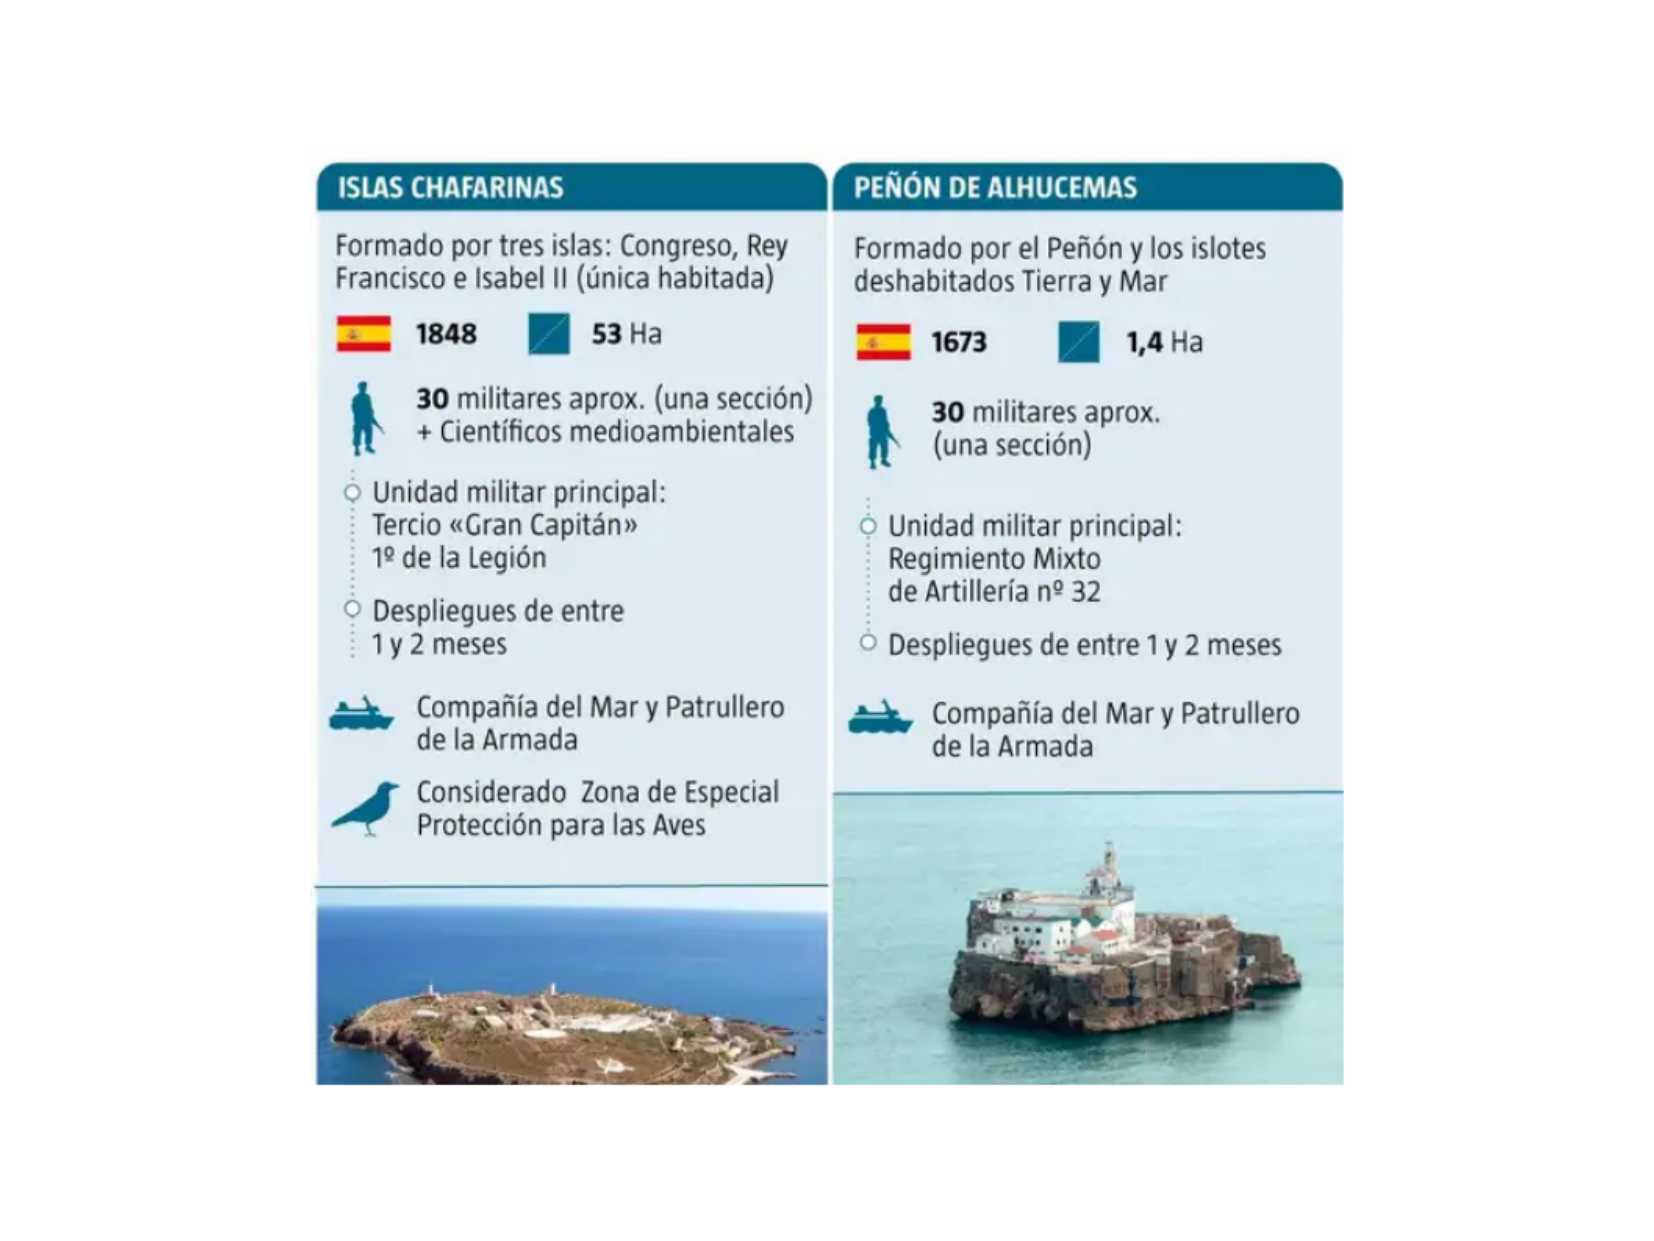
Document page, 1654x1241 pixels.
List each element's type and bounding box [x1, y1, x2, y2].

picture [284, 150, 1380, 1093]
